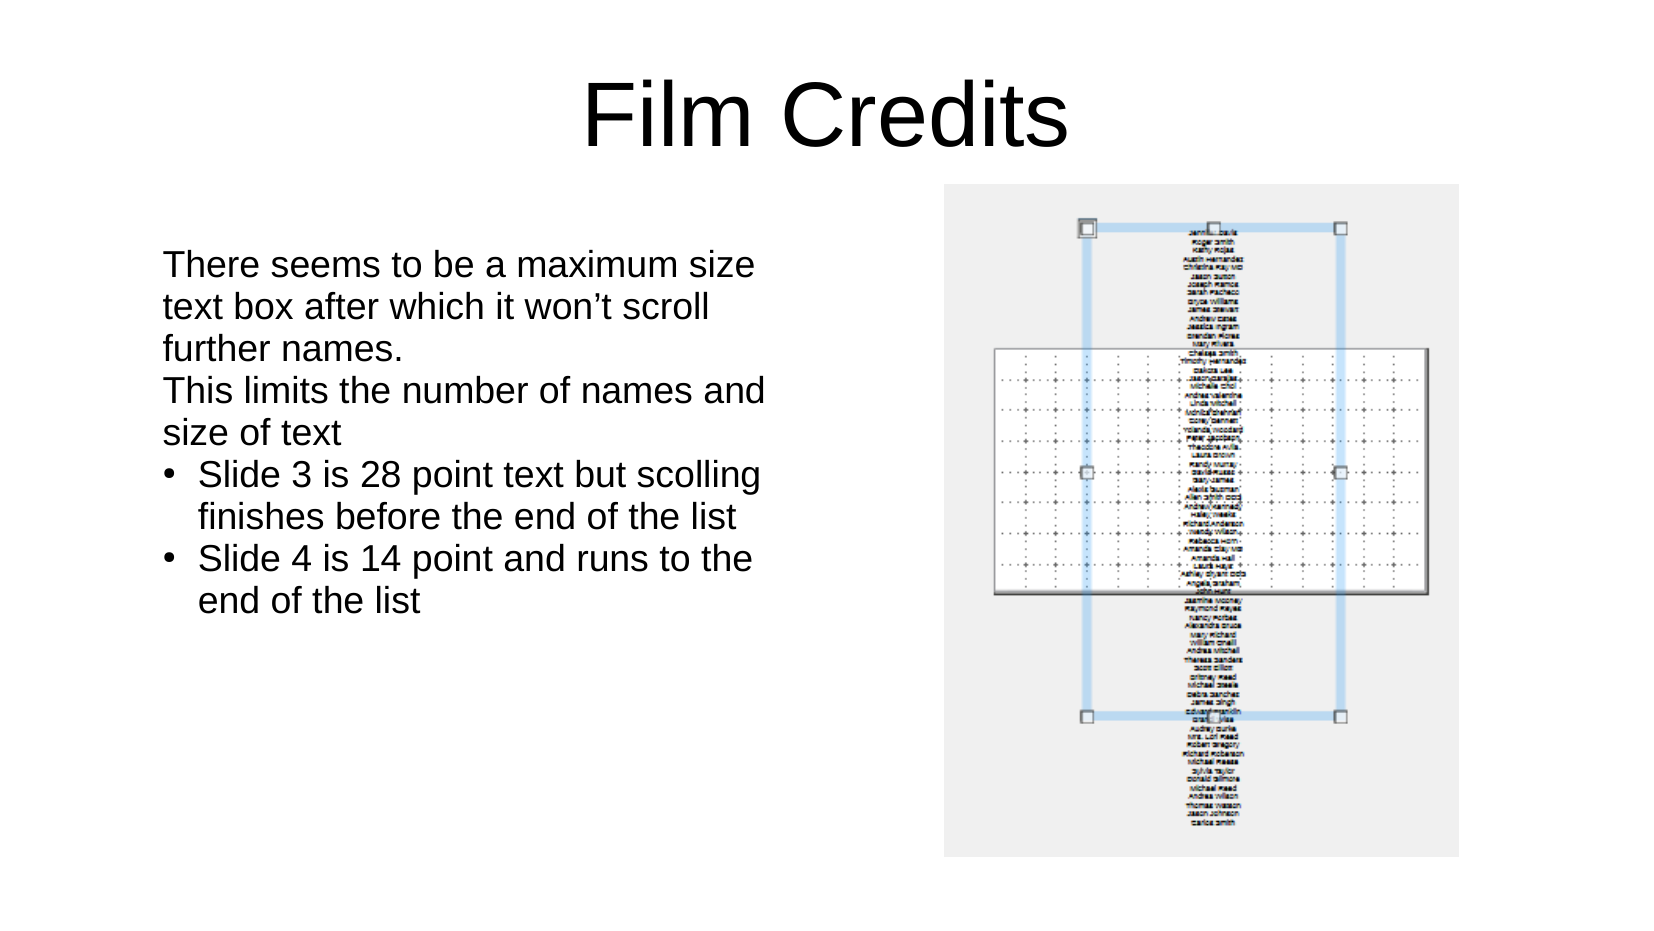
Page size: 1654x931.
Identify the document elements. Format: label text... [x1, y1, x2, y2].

title Film Credits [82, 37, 1571, 193]
text_box There seems to be a maximum size text box after which it won’t scroll further names. This limits the number of names and size of text Slide 3 is 28 point text but scolling finishes before the end of the list Slide 4 is 14 point and runs to the end of the list [147, 236, 798, 798]
picture [944, 184, 1459, 857]
